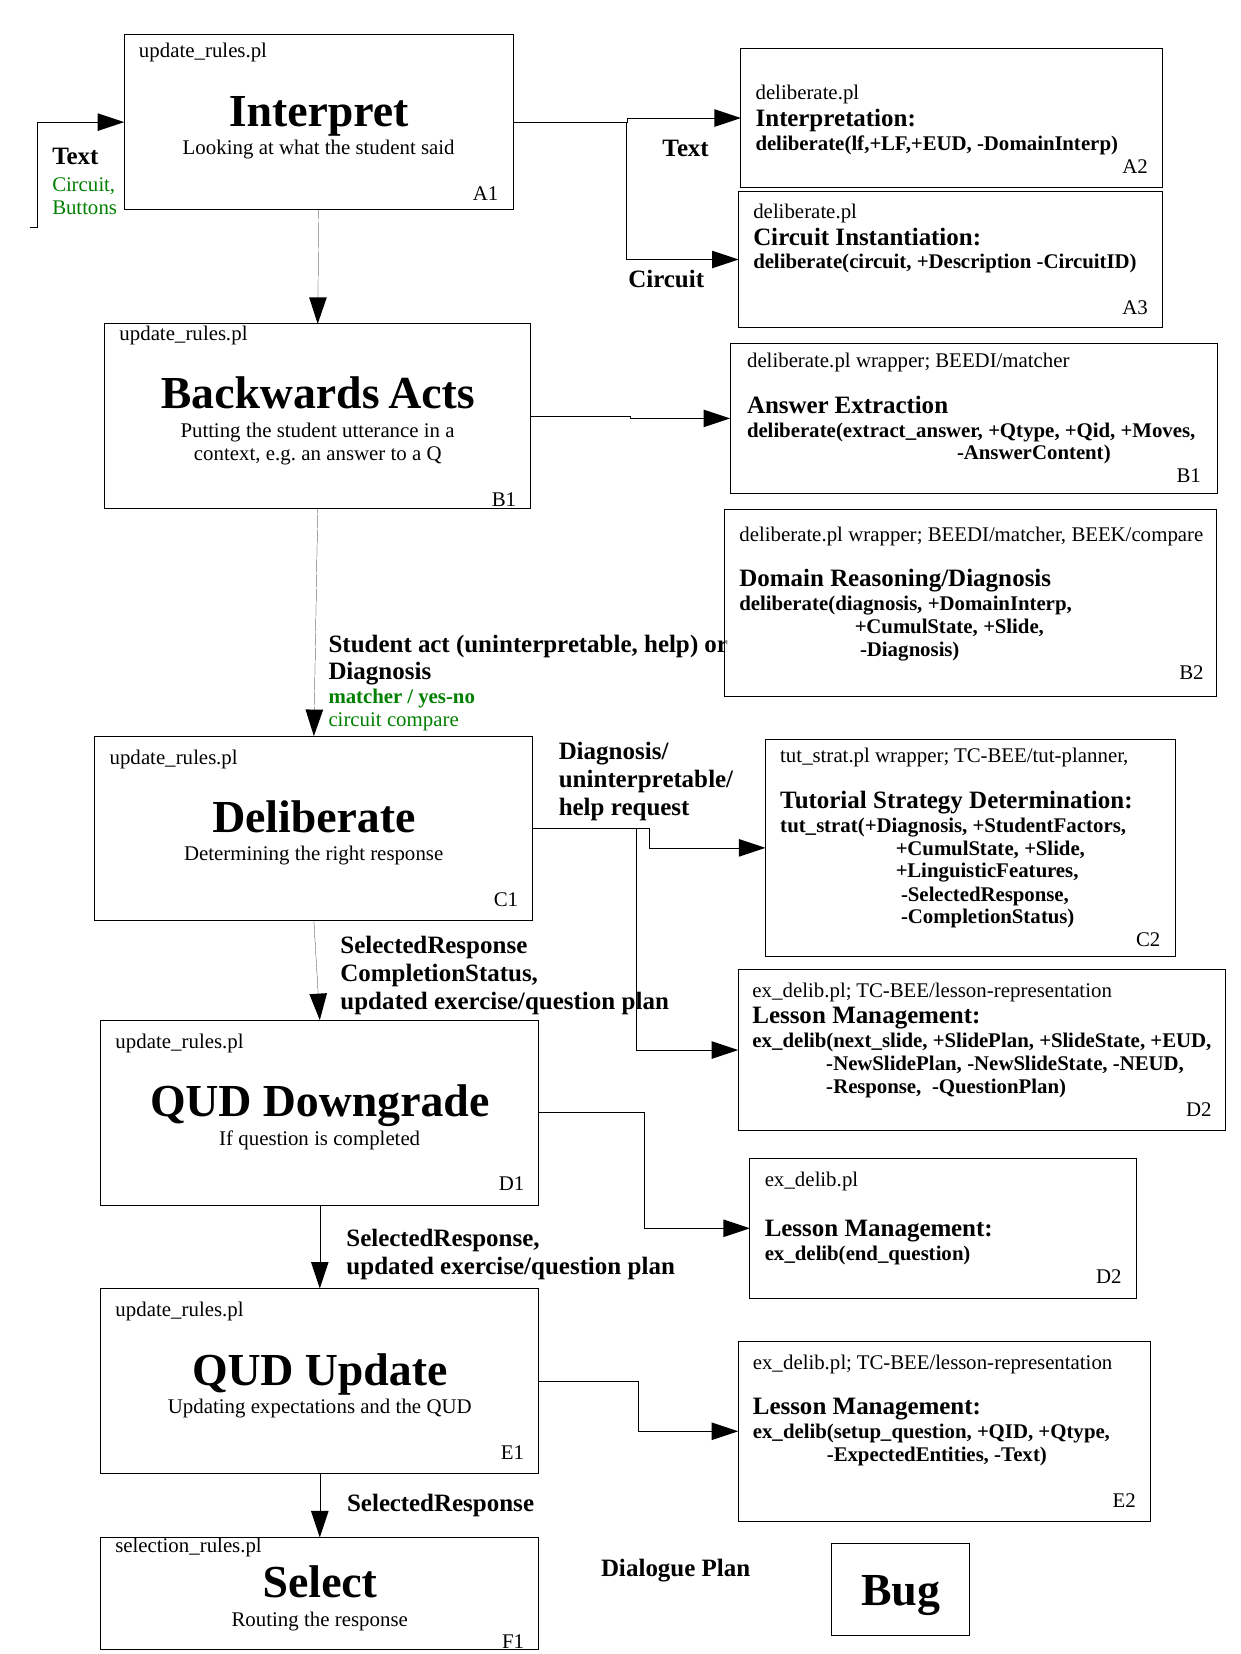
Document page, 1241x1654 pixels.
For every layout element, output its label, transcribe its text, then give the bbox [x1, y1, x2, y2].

text_box update_rules.pl Backwards Acts Putting the student utterance in a context, e.g. an answer to a Q B1 [104, 323, 531, 509]
text_box update_rules.pl QUD Update Updating expectations and the QUD E1 [100, 1288, 539, 1474]
text_box Circuit [613, 257, 719, 301]
text_box deliberate.pl wrapper; BEEDI/matcher Answer Extraction deliberate(extract_answer, +Qtype, +Qid, +Moves, -AnswerContent) B1 [730, 343, 1218, 494]
text_box deliberate.pl Interpretation: deliberate(lf,+LF,+EUD, -DomainInterp) A2 [740, 48, 1163, 188]
text_box SelectedResponse CompletionStatus, updated exercise/question plan [325, 924, 636, 1023]
text_box update_rules.pl Deliberate Determining the right response C1 [94, 736, 533, 921]
text_box deliberate.pl wrapper; BEEDI/matcher, BEEK/compare Domain Reasoning/Diagnosis deliberate(diagnosis, +DomainInterp, +CumulState, +Slide, -Diagnosis) B2 [724, 509, 1217, 697]
text_box SelectedResponse CompletionStatus, updated exercise/question plan [637, 924, 681, 1023]
text_box ex_delib.pl Lesson Management: ex_delib(end_question) D2 [749, 1158, 1137, 1299]
text_box Student act (uninterpretable, help) or Diagnosis matcher / yes-no circuit compare [313, 622, 740, 739]
text_box selection_rules.pl Select Routing the response F1 [100, 1537, 539, 1650]
text_box tut_strat.pl wrapper; TC-BEE/tut-planner, Tutorial Strategy Determination: tut_strat(+Diagnosis, +StudentFactors, +CumulState, +Slide, +LinguisticFeatures, -SelectedResponse, -CompletionStatus) C2 [765, 739, 1176, 957]
text_box Bug [831, 1543, 970, 1636]
text_box update_rules.pl QUD Downgrade If question is completed D1 [100, 1020, 539, 1206]
text_box Diagnosis/ uninterpretable/ help request [544, 730, 746, 829]
text_box SelectedResponse, updated exercise/question plan [331, 1216, 686, 1288]
text_box ex_delib.pl; TC-BEE/lesson-representation Lesson Management: ex_delib(setup_question, +QID, +Qtype, -ExpectedEntities, -Text) E2 [738, 1341, 1151, 1522]
text_box update_rules.pl Interpret Looking at what the student said A1 [124, 34, 514, 210]
text_box SelectedResponse [332, 1481, 547, 1525]
text_box deliberate.pl Circuit Instantiation: deliberate(circuit, +Description -CircuitID) A3 [738, 191, 1163, 328]
text_box Text [38, 135, 115, 165]
text_box Circuit, Buttons [38, 165, 131, 227]
text_box Dialogue Plan [586, 1547, 763, 1590]
text_box ex_delib.pl; TC-BEE/lesson-representation Lesson Management: ex_delib(next_slide, +SlidePlan, +SlideState, +EUD, -NewSlidePlan, -NewSlideState, -NEUD, -Response, -QuestionPlan) D2 [738, 969, 1226, 1131]
text_box Text [647, 127, 726, 170]
